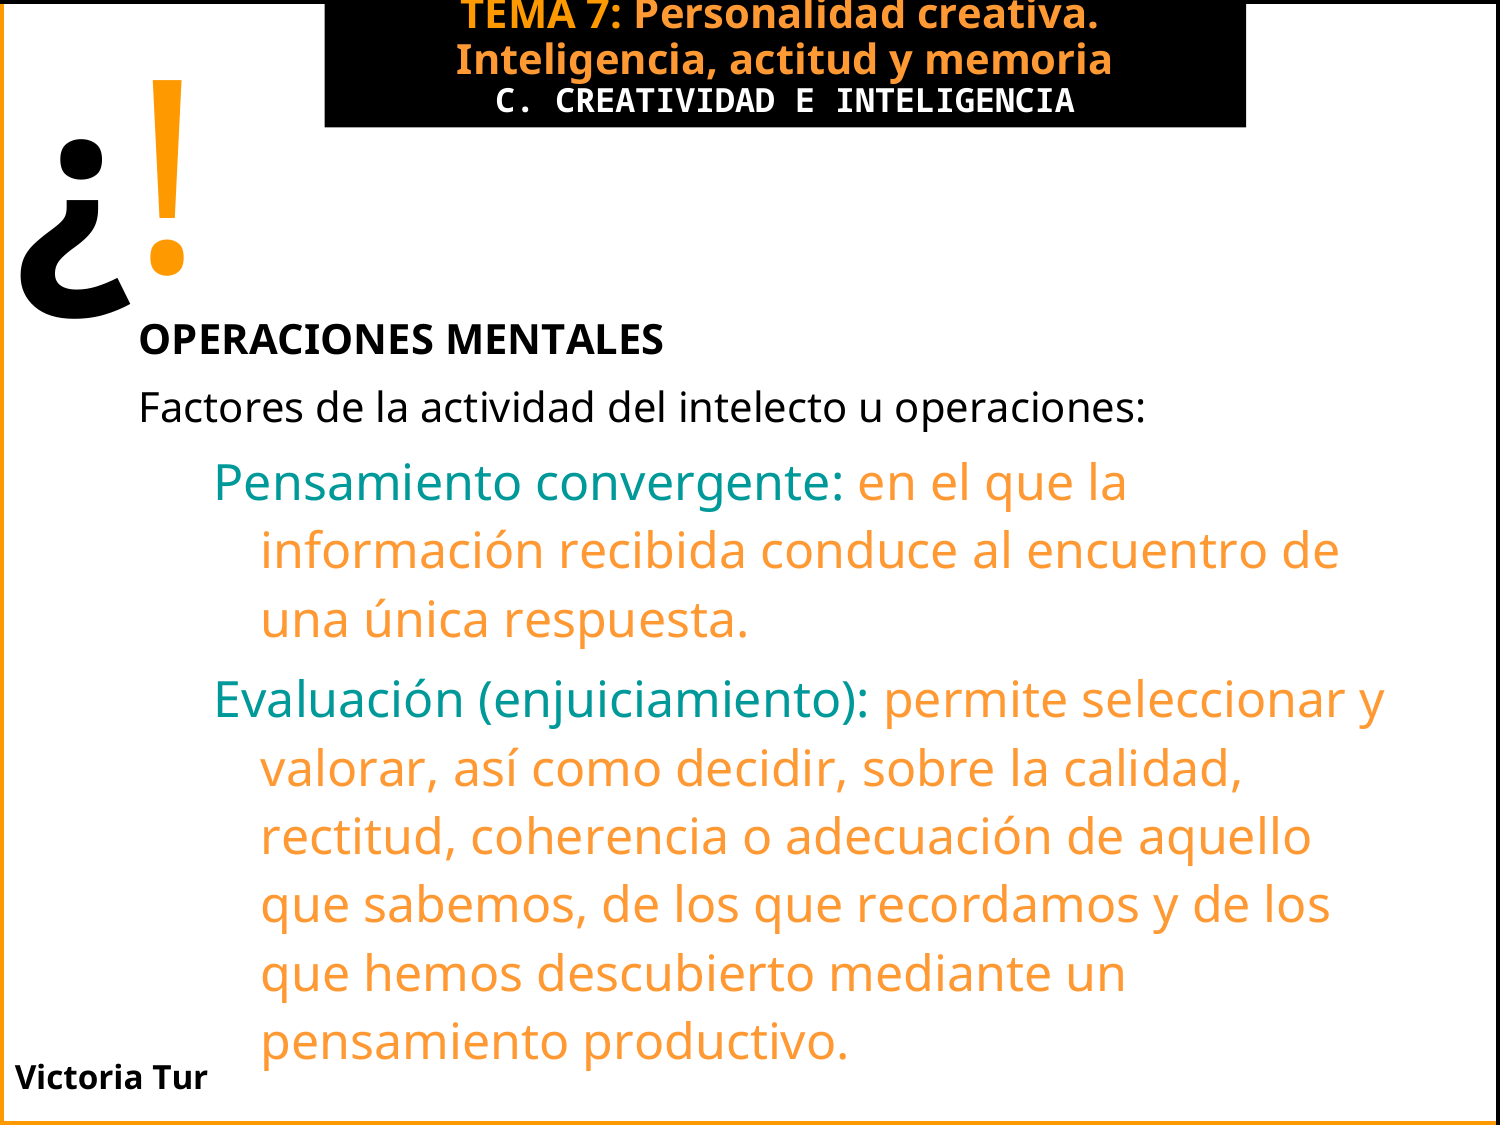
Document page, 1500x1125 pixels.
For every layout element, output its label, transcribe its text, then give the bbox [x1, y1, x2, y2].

list OPERACIONES MENTALES Factores de la actividad del intelecto u operaciones: Pensamiento convergente: en el que la información recibida conduce al encuentro de una única respuesta. Evaluación (enjuiciamiento): permite seleccionar y valorar, así como decidir, sobre la calidad, rectitud, coherencia o adecuación de aquello que sabemos, de los que recordamos y de los que hemos descubierto mediante un pensamiento productivo. [123, 302, 1427, 1073]
title [75, 45, 1426, 233]
